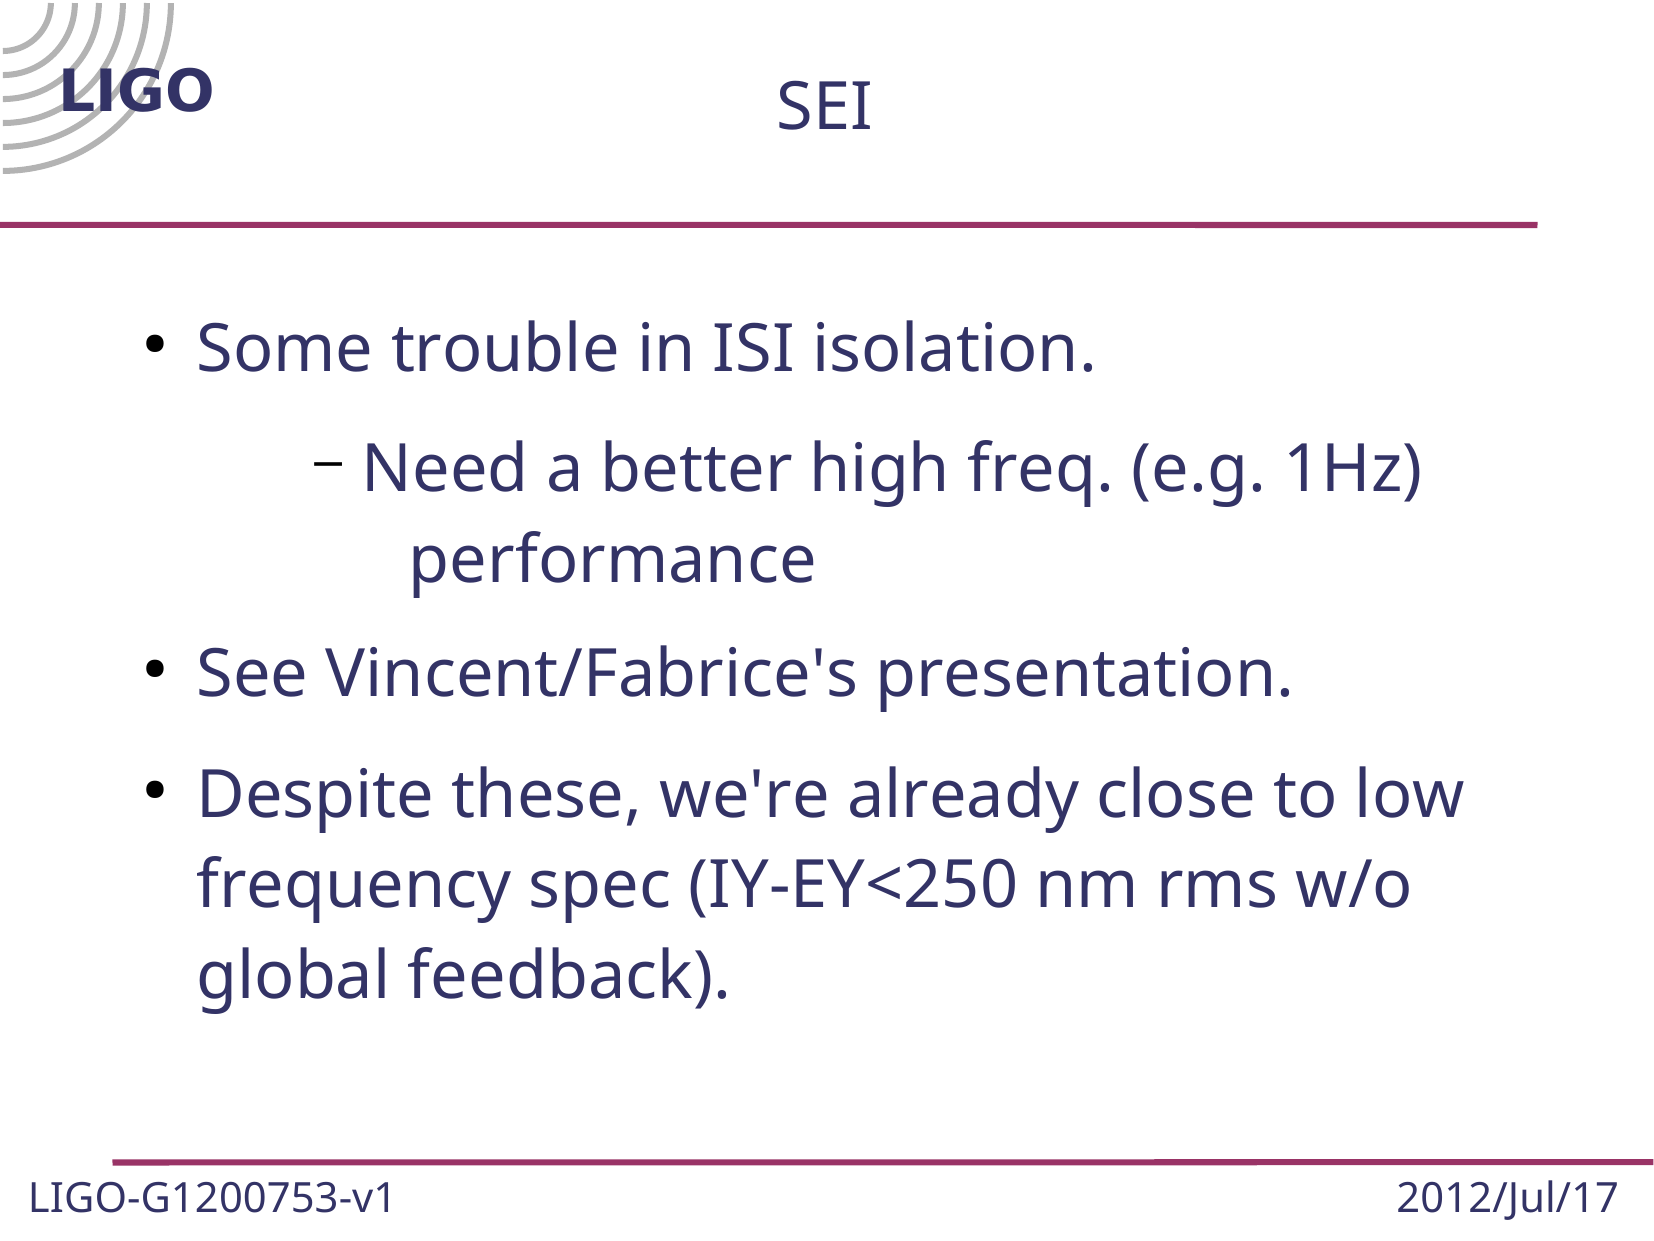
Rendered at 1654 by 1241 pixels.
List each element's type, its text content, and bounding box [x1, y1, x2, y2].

list Some trouble in ISI isolation. Need a better high freq. (e.g. 1Hz) performance See Vincent/Fabrice's presentation. Despite these, we're already close to low frequency spec (IY-EY<250 nm rms w/o global feedback). [125, 300, 1538, 1020]
title SEI [187, 0, 1463, 208]
